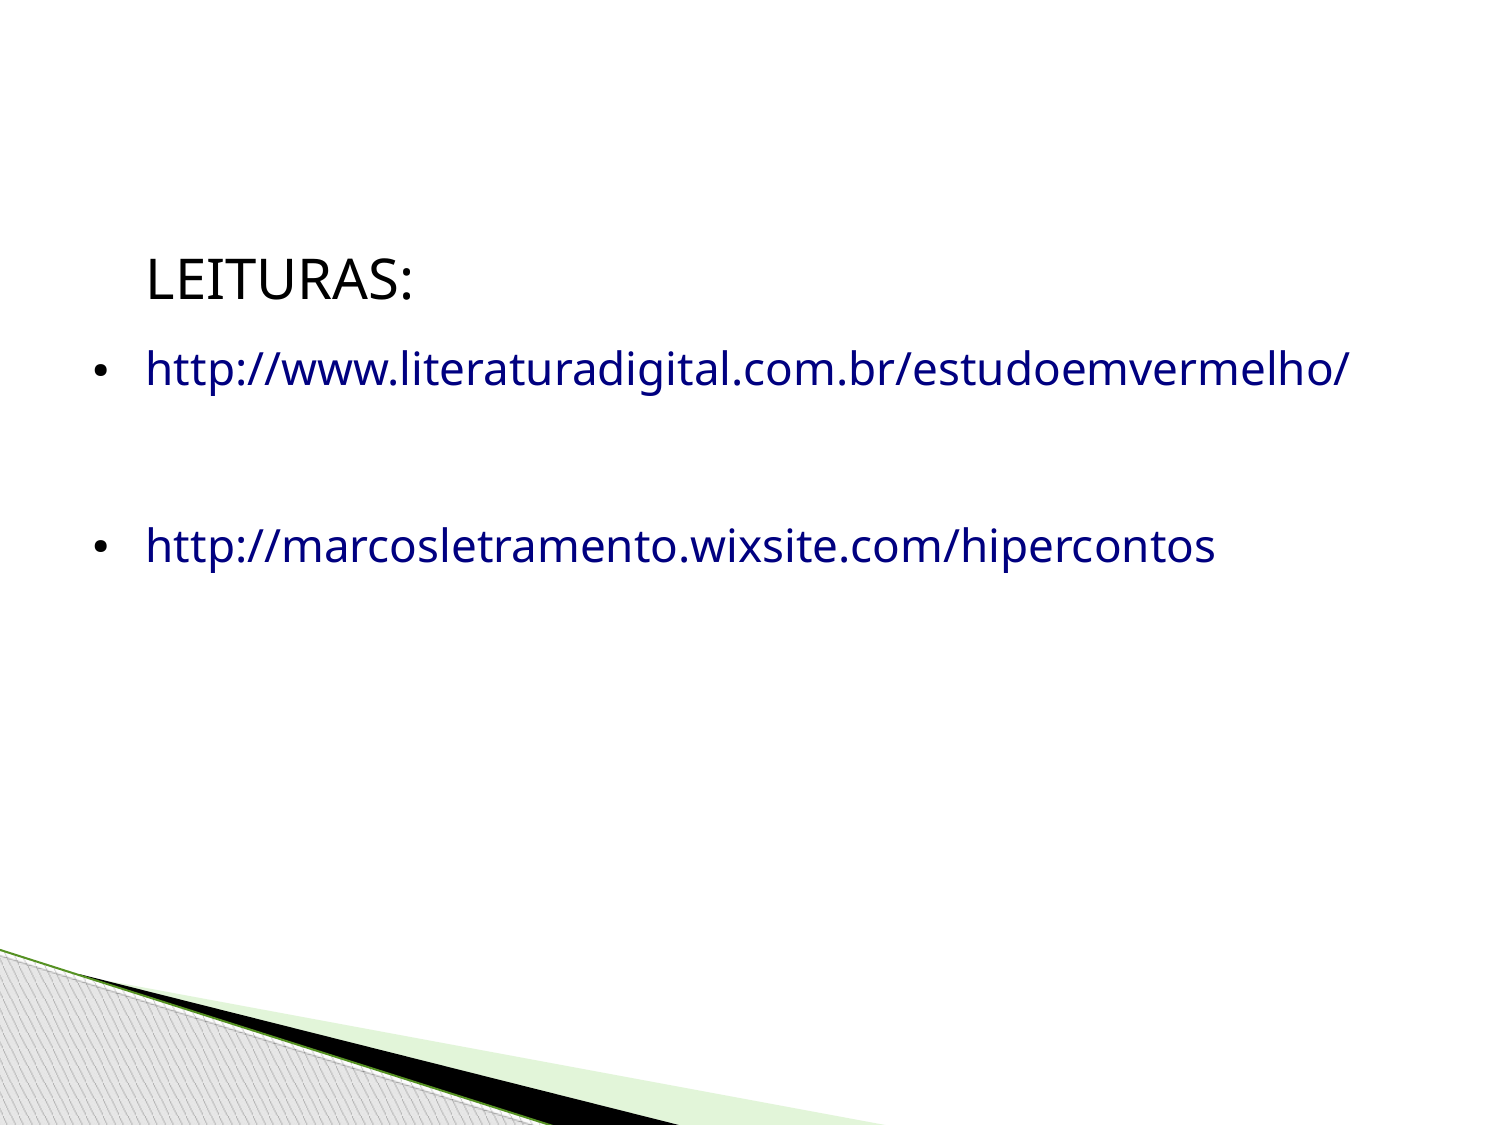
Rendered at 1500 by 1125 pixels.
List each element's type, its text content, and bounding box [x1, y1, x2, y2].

list LEITURAS: http://www.literaturadigital.com.br/estudoemvermelho/ http://marcosletramento.wixsite.com/hipercontos [75, 243, 1425, 986]
